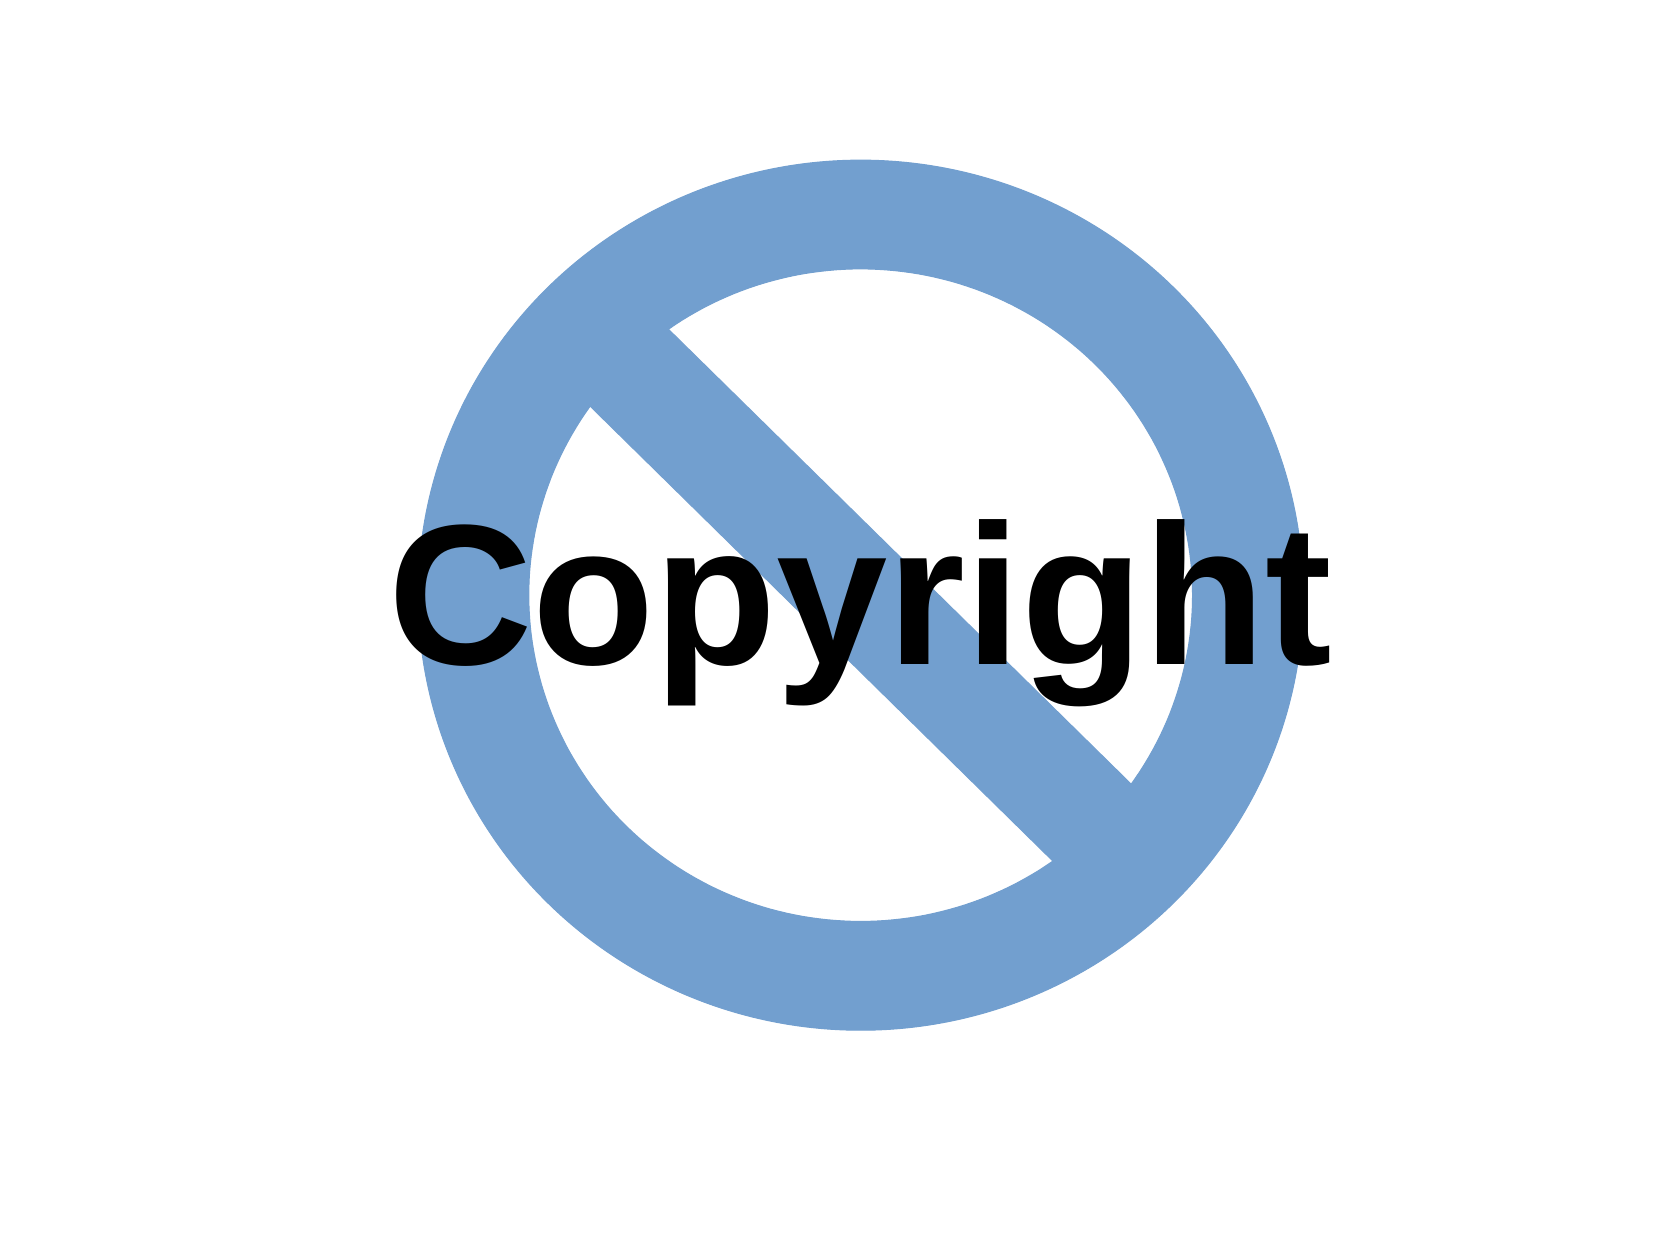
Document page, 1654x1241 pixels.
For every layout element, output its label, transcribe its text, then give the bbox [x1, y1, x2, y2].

text_box Copyright [422, 160, 1299, 1031]
